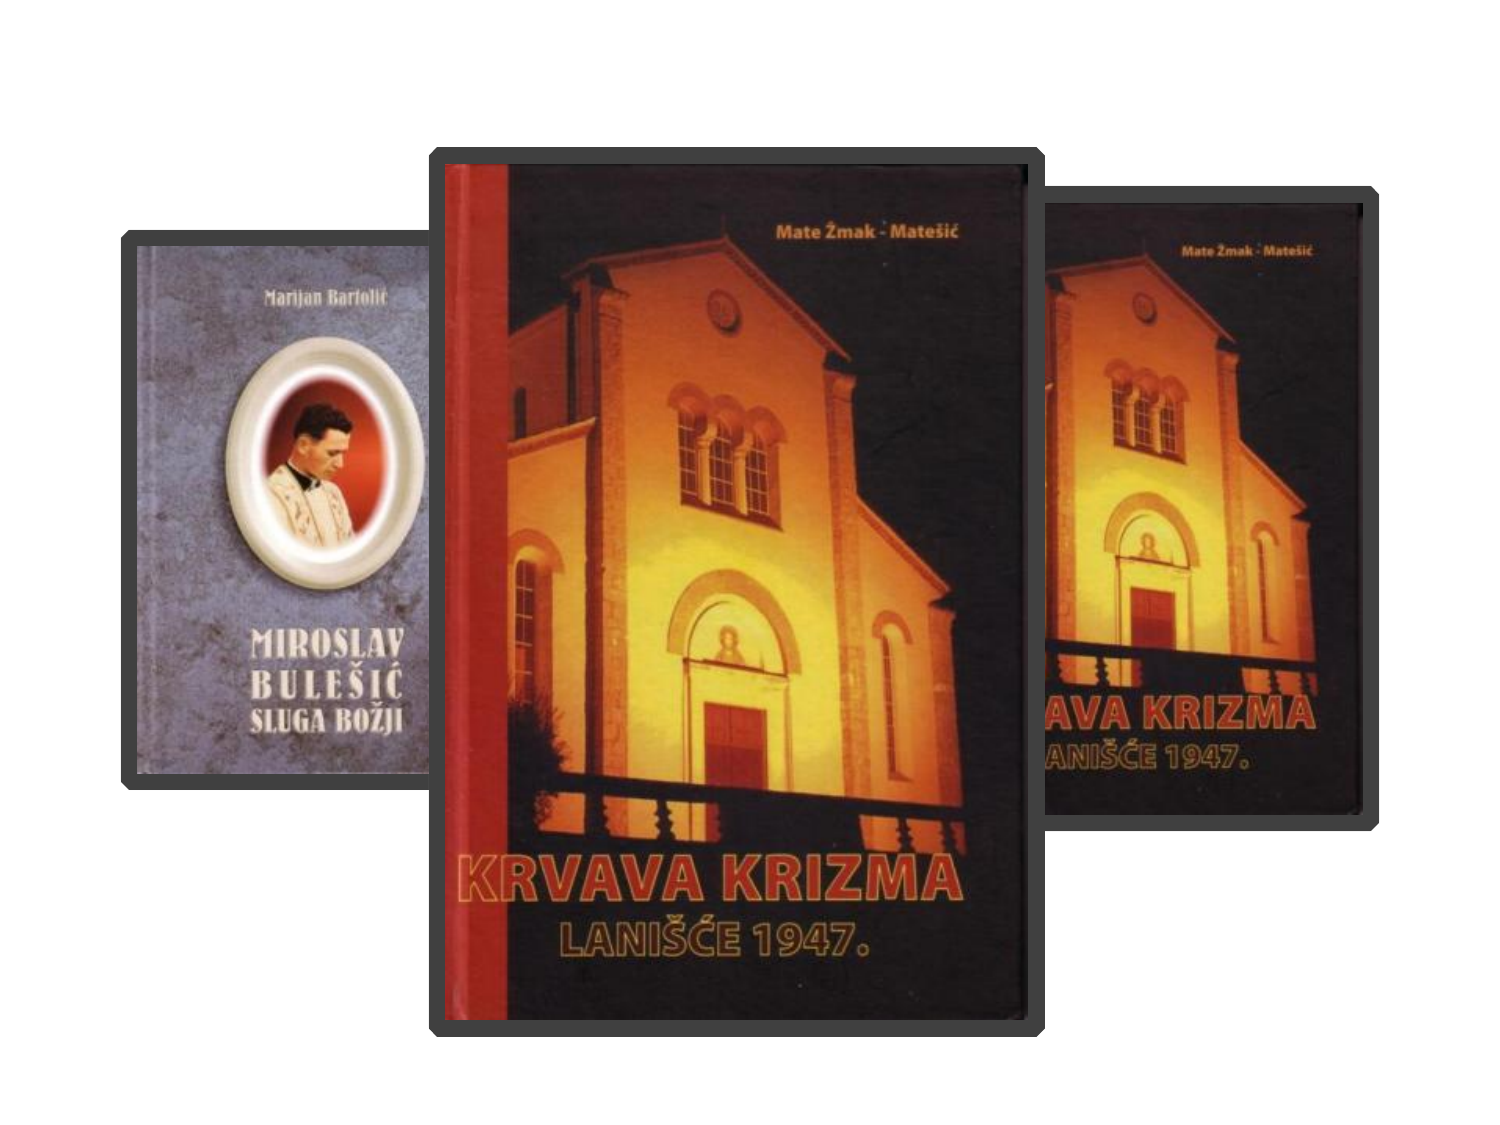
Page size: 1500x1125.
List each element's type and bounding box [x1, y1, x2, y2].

picture [137, 246, 429, 774]
picture [445, 164, 1029, 1021]
picture [1045, 202, 1363, 815]
